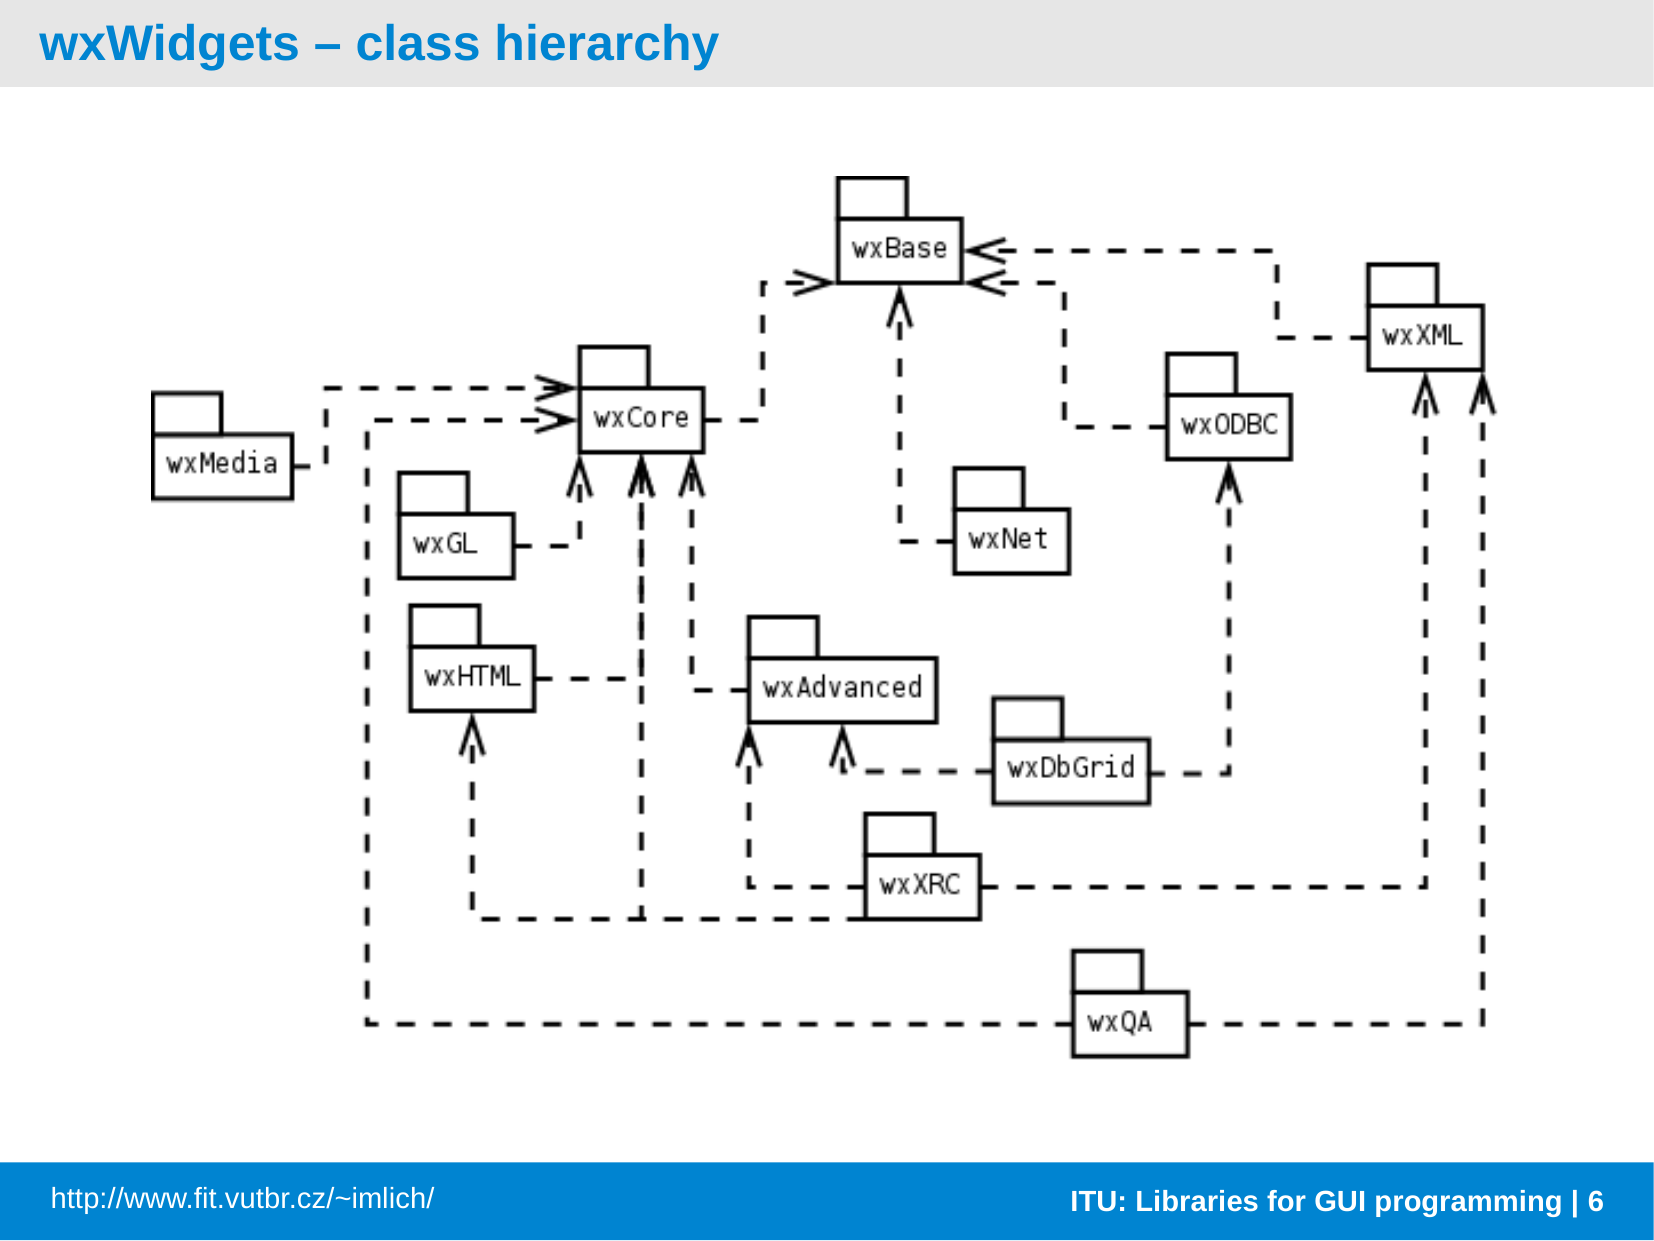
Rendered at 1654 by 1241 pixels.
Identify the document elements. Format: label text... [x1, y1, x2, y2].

picture [151, 176, 1502, 1064]
title wxWidgets – class hierarchy [39, 5, 1615, 81]
